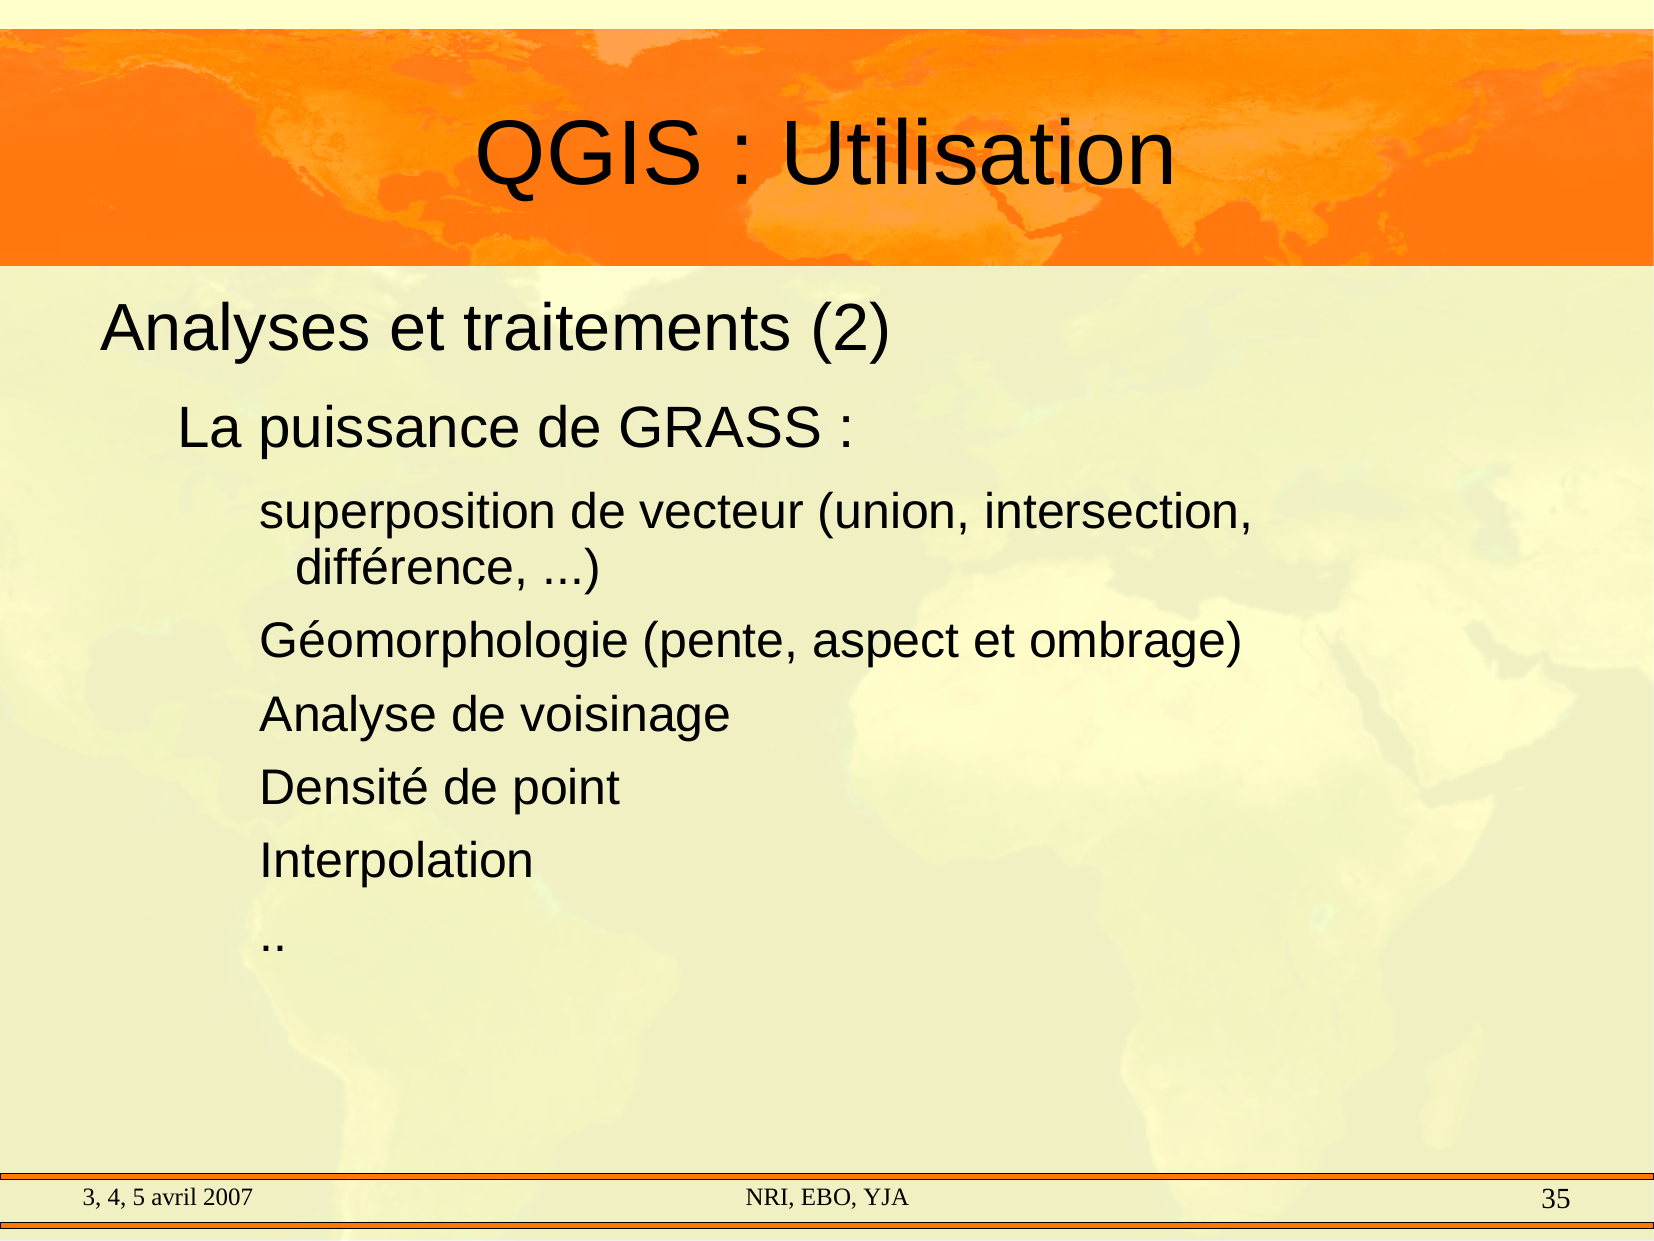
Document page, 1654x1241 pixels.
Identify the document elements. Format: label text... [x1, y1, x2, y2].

picture [0, 29, 1654, 266]
list Analyses et traitements (2) La puissance de GRASS : superposition de vecteur (union, intersection, différence, ...) Géomorphologie (pente, aspect et ombrage) Analyse de voisinage Densité de point Interpolation .. [82, 290, 1571, 1109]
title QGIS : Utilisation [82, 49, 1571, 257]
